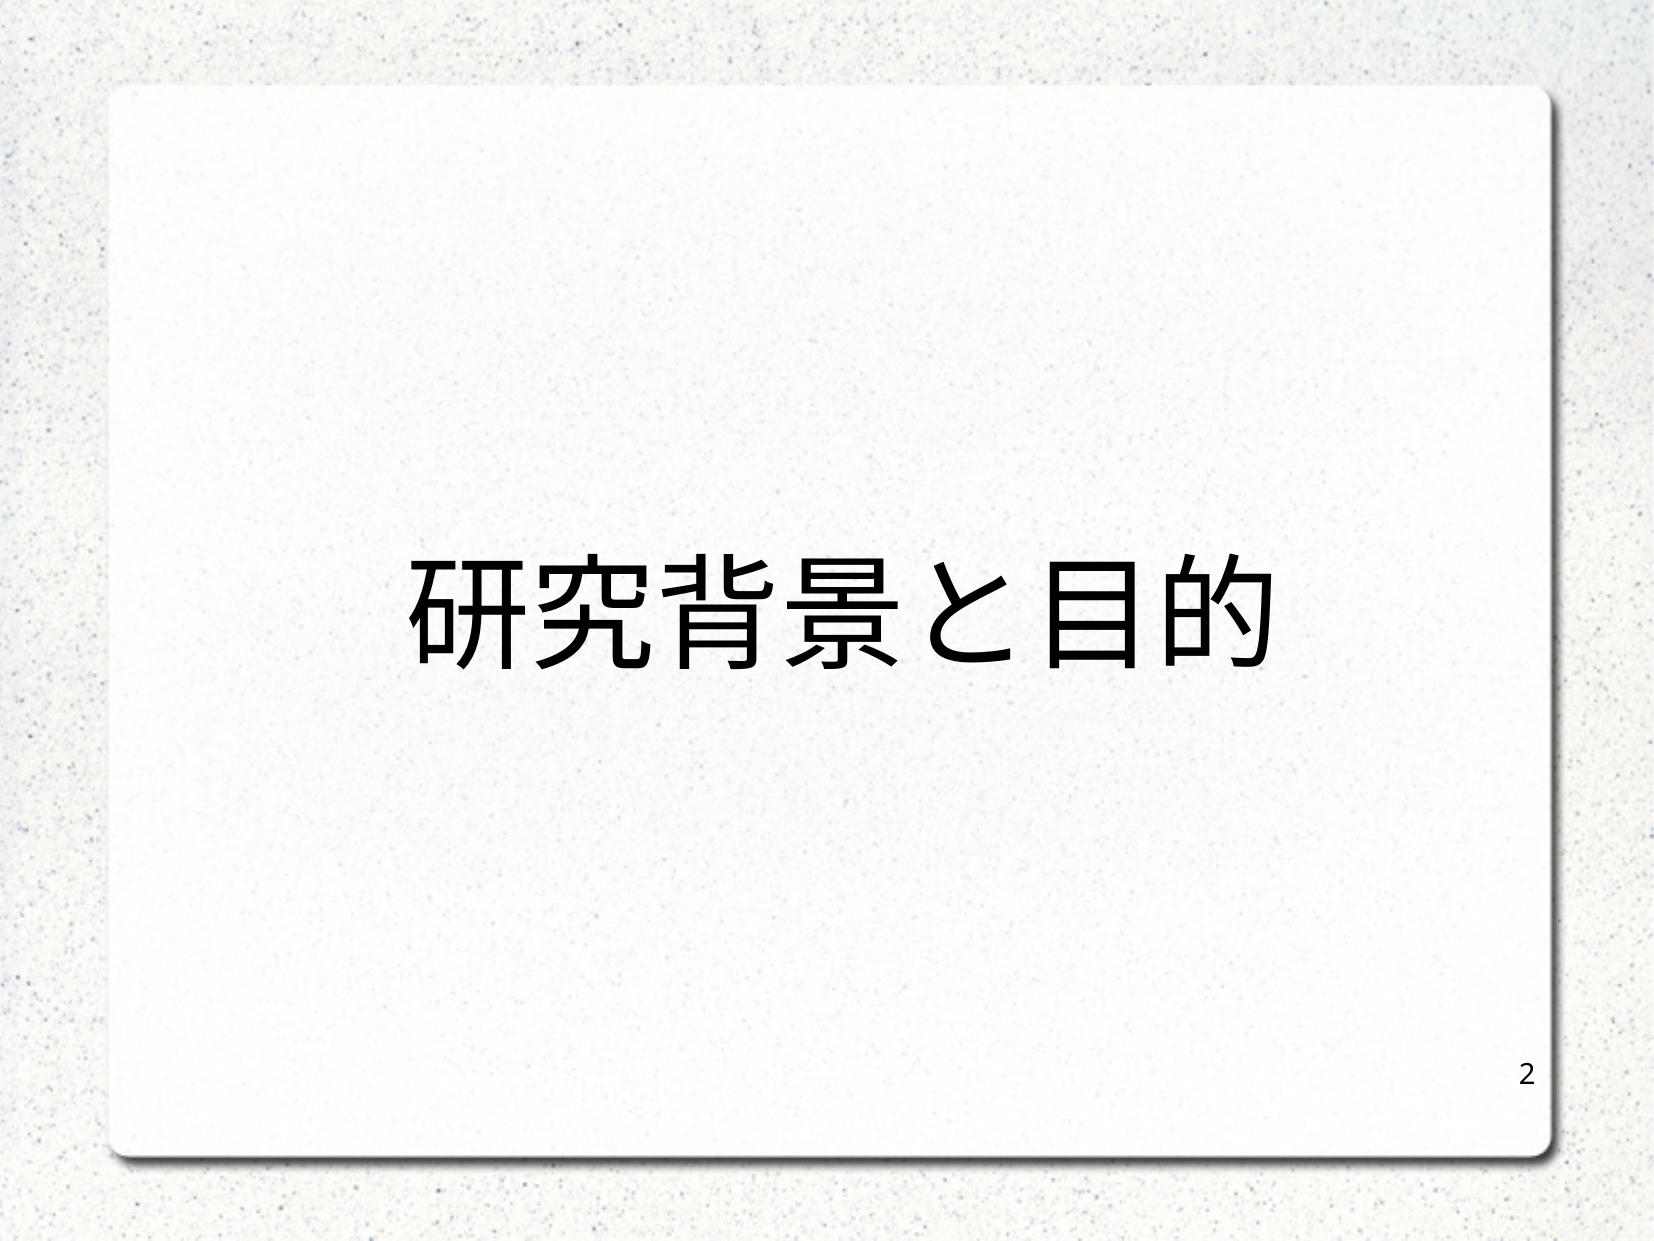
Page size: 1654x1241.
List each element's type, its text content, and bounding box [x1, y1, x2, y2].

title 研究背景と目的 [165, 488, 1374, 721]
picture [0, 0, 1654, 1241]
